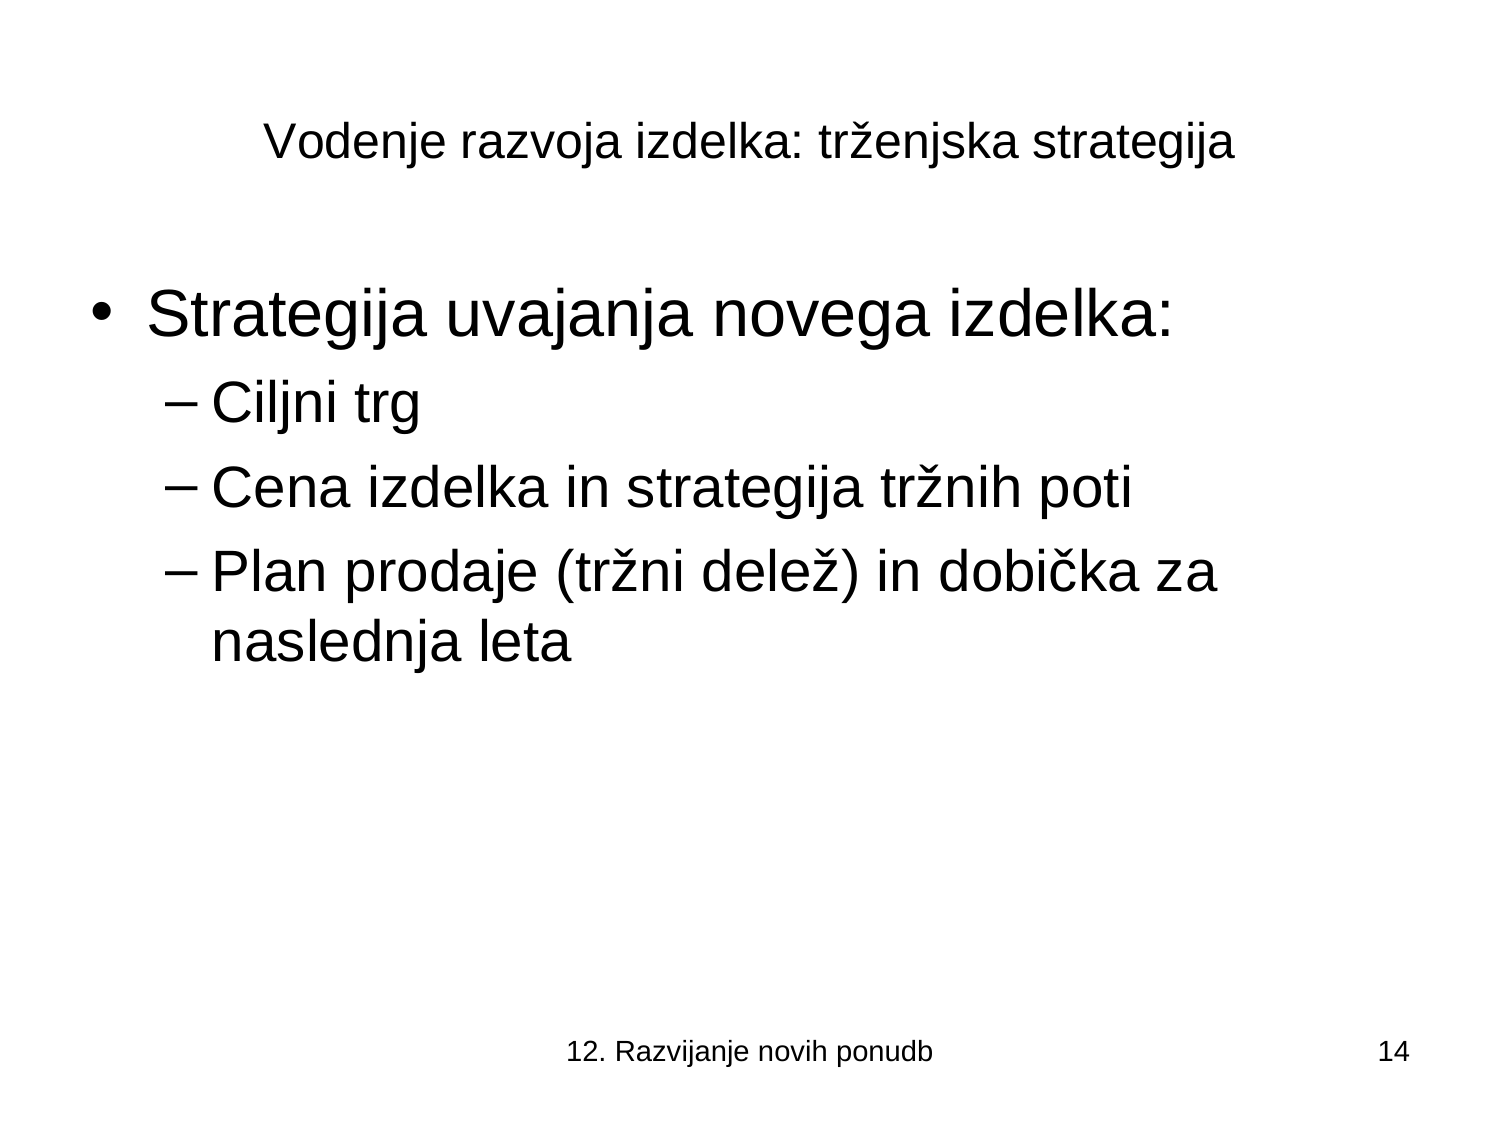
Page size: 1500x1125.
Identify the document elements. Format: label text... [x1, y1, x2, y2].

title Vodenje razvoja izdelka: trženjska strategija [75, 45, 1426, 233]
list Strategija uvajanja novega izdelka: Ciljni trg Cena izdelka in strategija tržnih poti Plan prodaje (tržni delež) in dobička za naslednja leta [75, 262, 1426, 1006]
text_box 12. Razvijanje novih ponudb [512, 1024, 988, 1103]
text_box <number> [1074, 1024, 1426, 1103]
